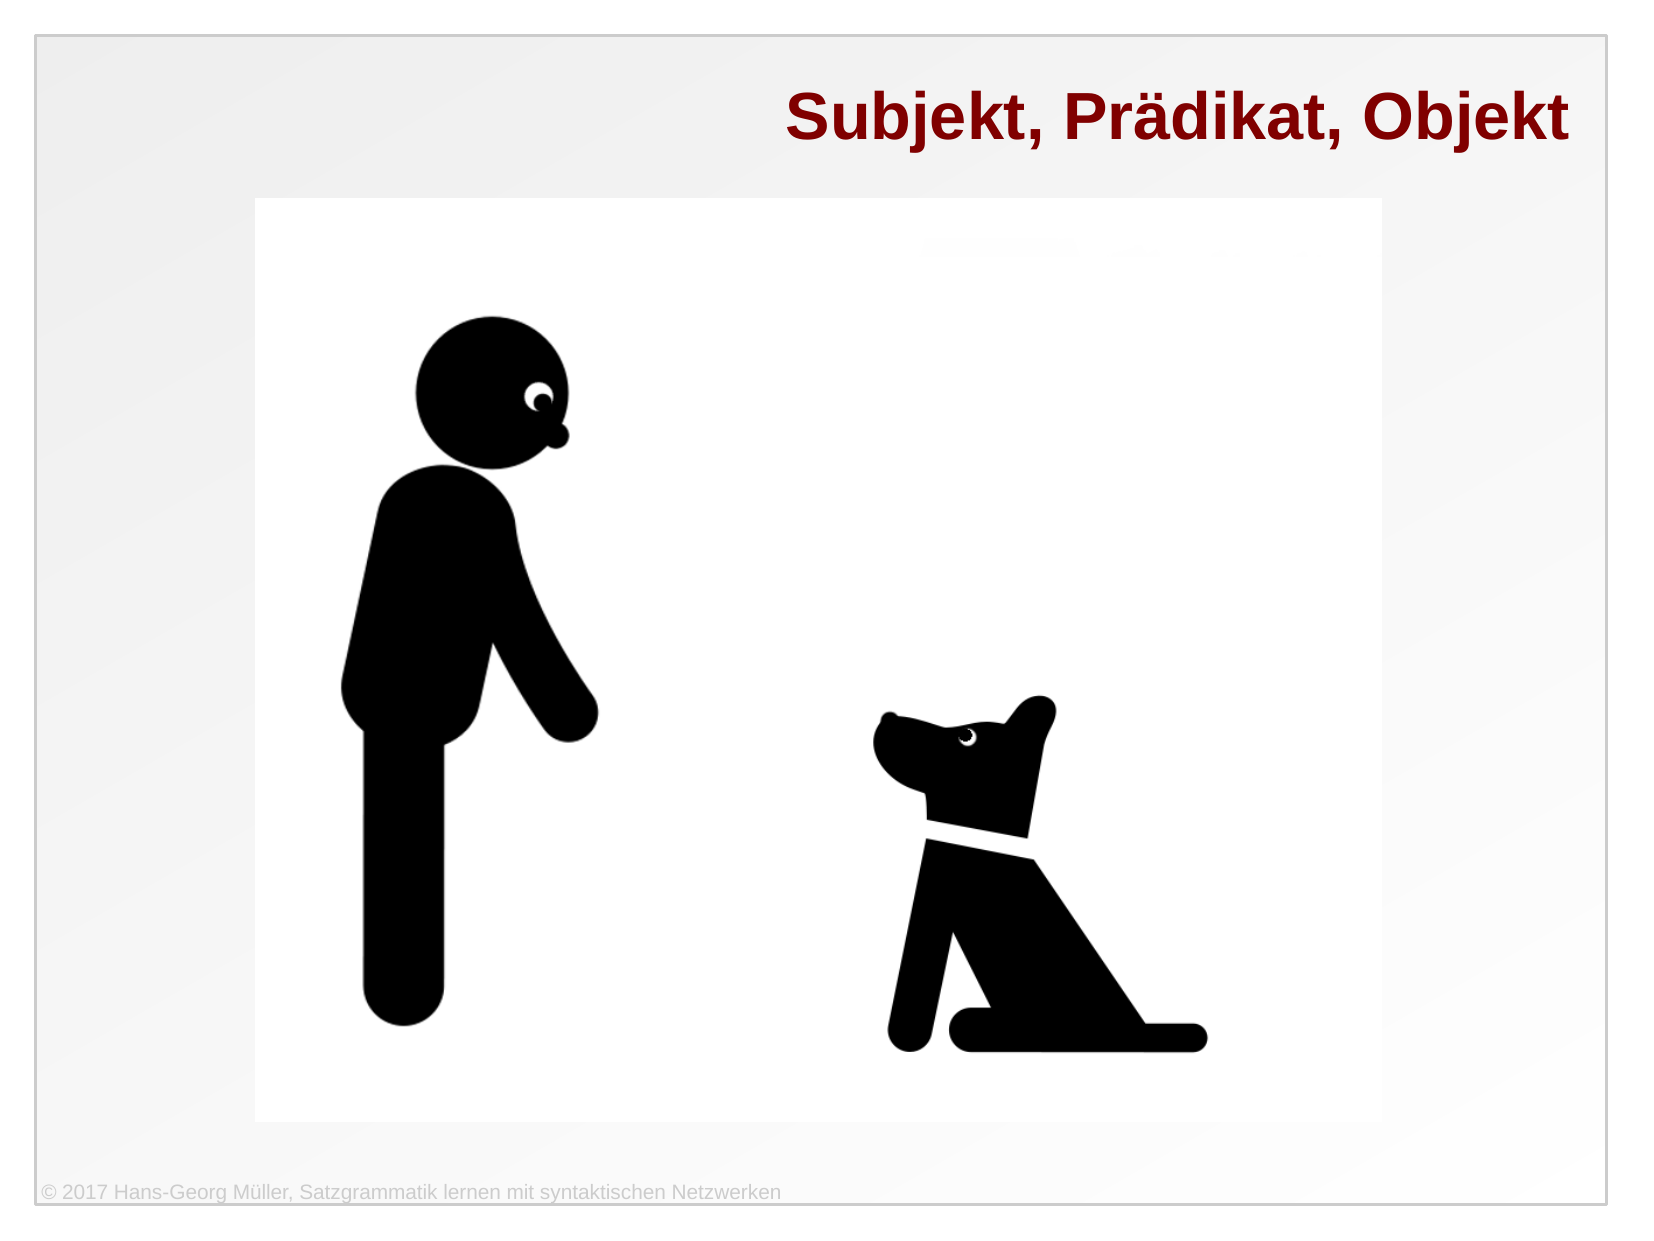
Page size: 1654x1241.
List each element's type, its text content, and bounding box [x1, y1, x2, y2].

picture [255, 198, 1382, 1123]
title Subjekt, Prädikat, Objekt [82, 67, 1571, 166]
